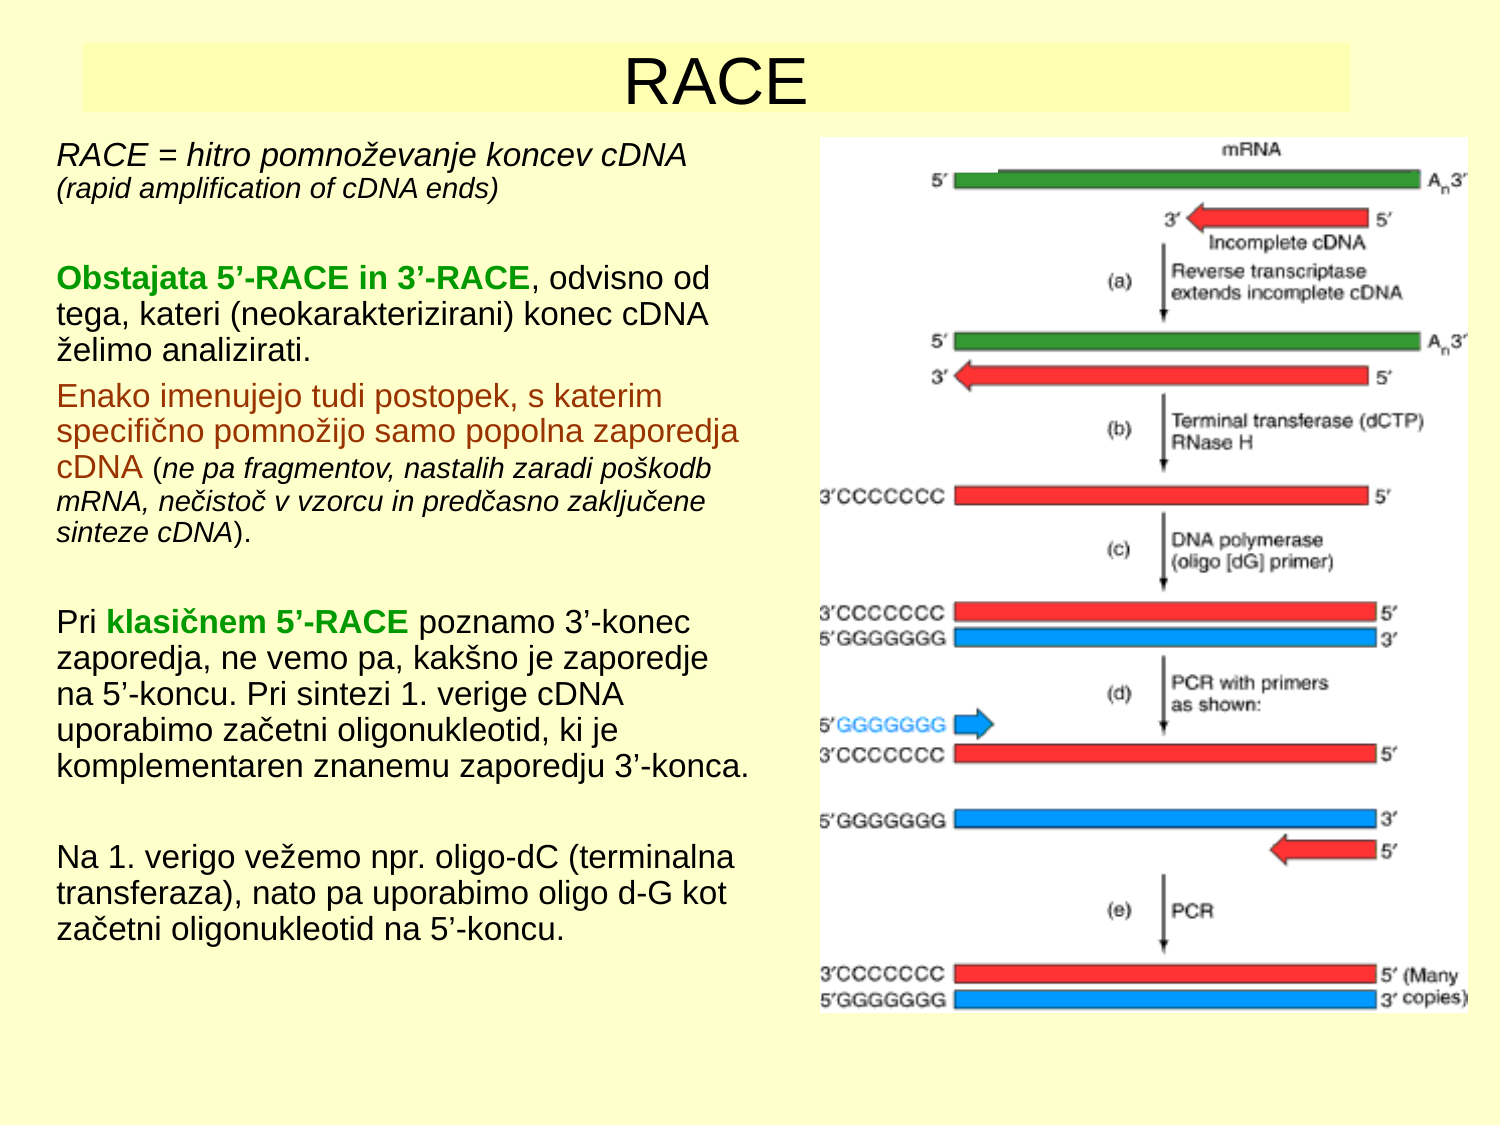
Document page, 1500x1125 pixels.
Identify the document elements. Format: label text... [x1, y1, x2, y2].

text_box RACE [83, 43, 1350, 113]
picture [820, 137, 1468, 1013]
text_box [820, 137, 998, 173]
text_box RACE = hitro pomnoževanje koncev cDNA (rapid amplification of cDNA ends) Obstajata 5’-RACE in 3’-RACE, odvisno od tega, kateri (neokarakterizirani) konec cDNA želimo analizirati. Enako imenujejo tudi postopek, s katerim specifično pomnožijo samo popolna zaporedja cDNA (ne pa fragmentov, nastalih zaradi poškodb mRNA, nečistoč v vzorcu in predčasno zaključene sinteze cDNA). Pri klasičnem 5’-RACE poznamo 3’-konec zaporedja, ne vemo pa, kakšno je zaporedje na 5’-koncu. Pri sintezi 1. verige cDNA uporabimo začetni oligonukleotid, ki je komplementaren znanemu zaporedju 3’-konca. Na 1. verigo vežemo npr. oligo-dC (terminalna transferaza), nato pa uporabimo oligo d-G kot začetni oligonukleotid na 5’-koncu. [41, 129, 786, 988]
